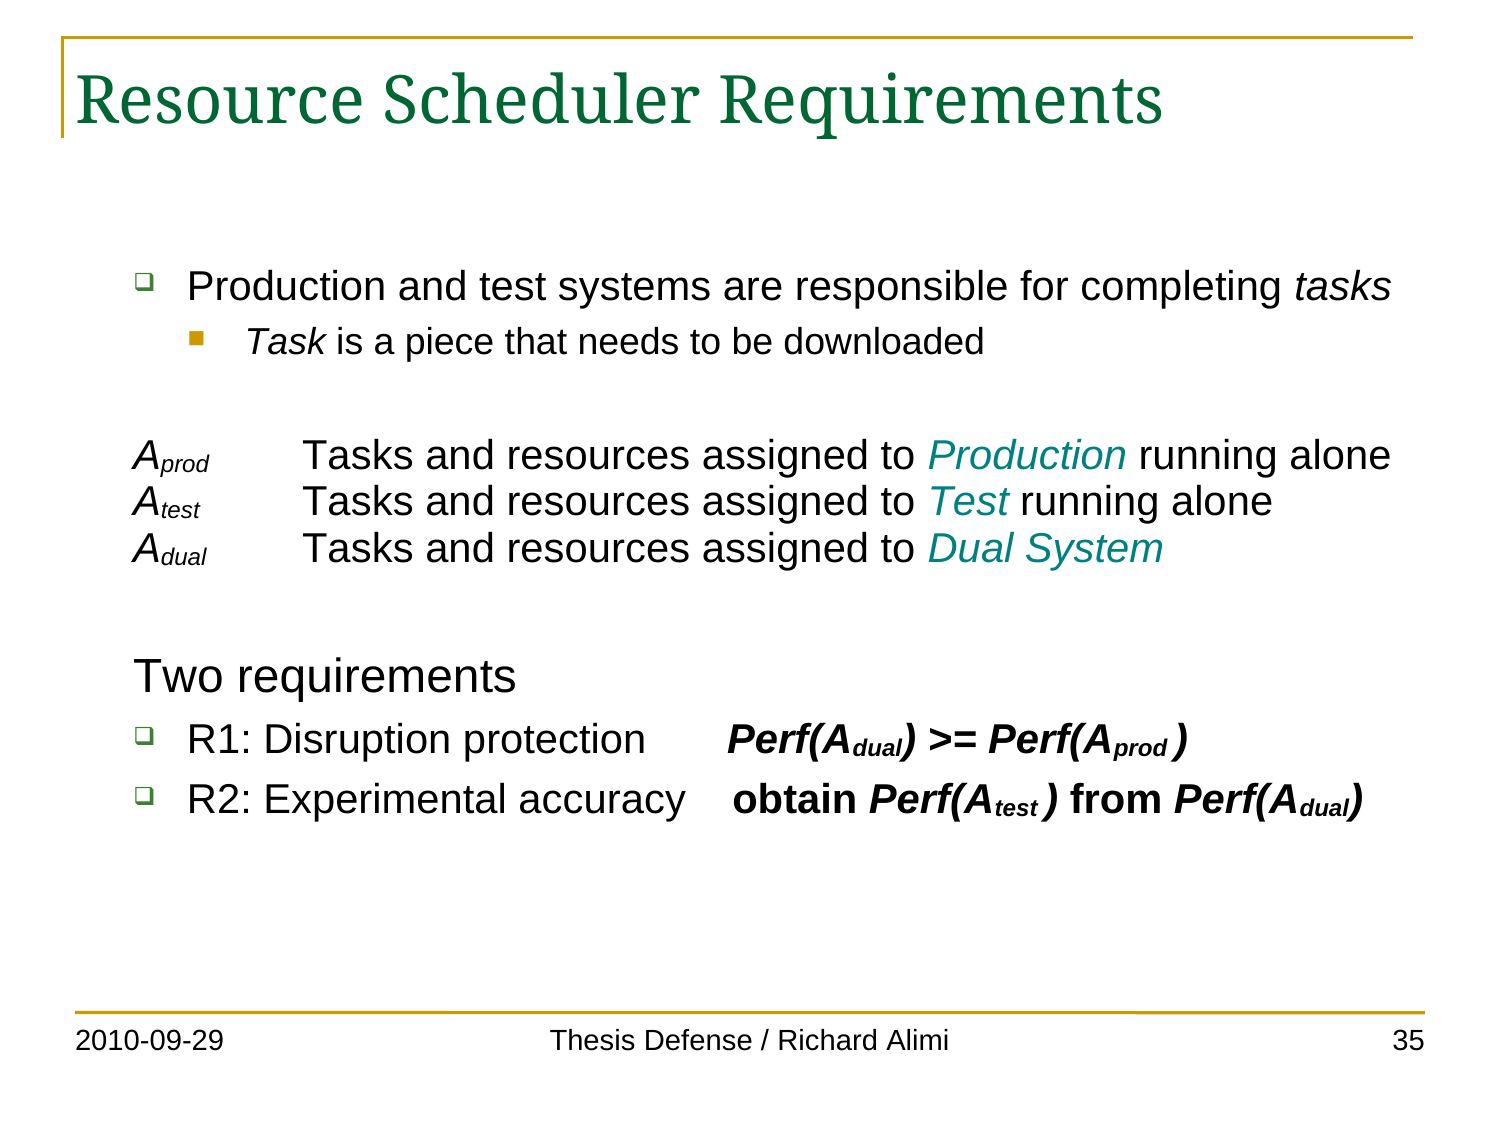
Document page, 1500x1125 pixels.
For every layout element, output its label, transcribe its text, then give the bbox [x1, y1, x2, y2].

title Resource Scheduler Requirements [75, 45, 1425, 151]
list Production and test systems are responsible for completing tasks Task is a piece that needs to be downloaded Aprod Tasks and resources assigned to Production running alone Atest Tasks and resources assigned to Test running alone Adual Tasks and resources assigned to Dual System Two requirements R1: Disruption protection Perf(Adual) >= Perf(Aprod ) R2: Experimental accuracy obtain Perf(Atest ) from Perf(Adual) [77, 262, 1425, 991]
